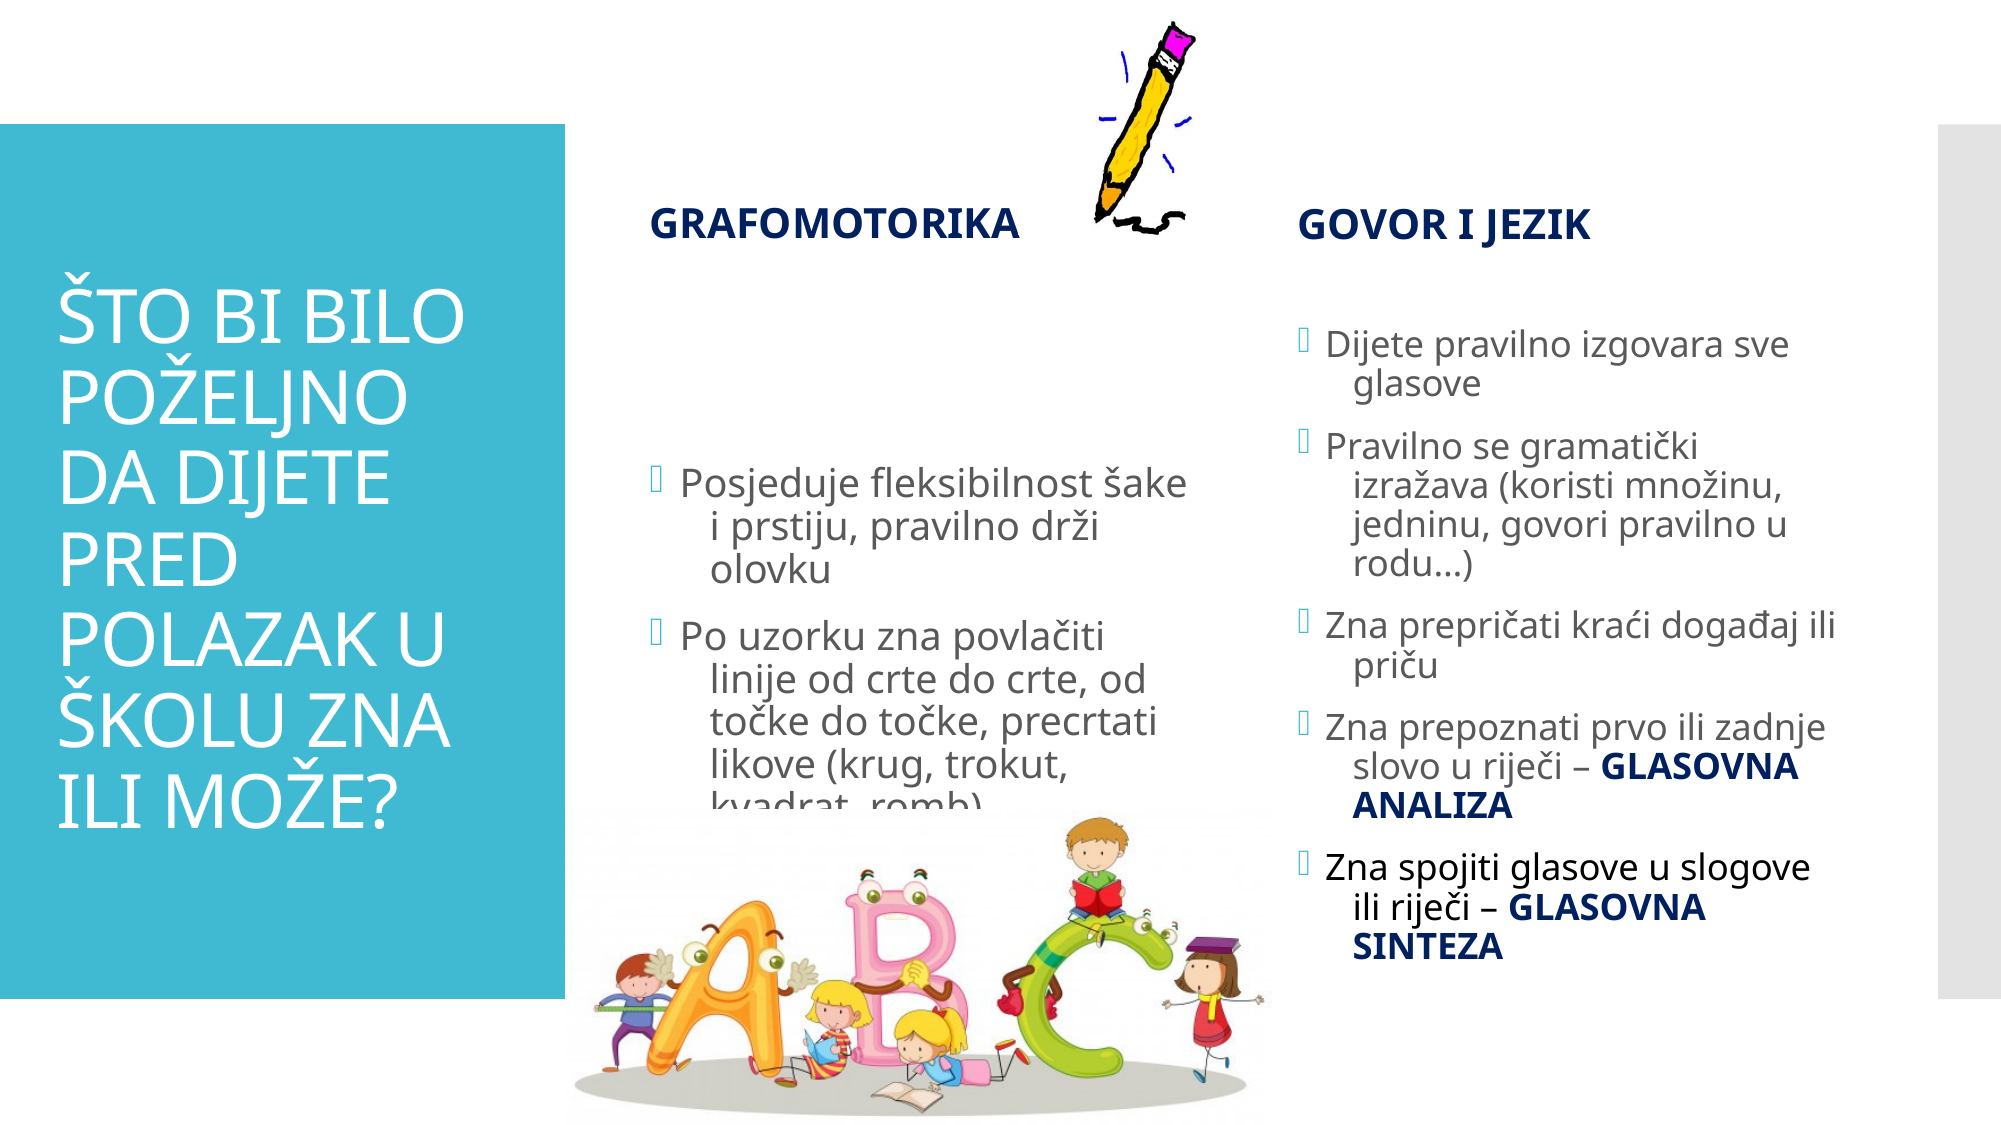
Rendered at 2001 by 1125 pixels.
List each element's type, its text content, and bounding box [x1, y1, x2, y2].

picture [565, 809, 1274, 1125]
title ŠTO BI BILO POŽELJNO DA DIJETE PRED POLAZAK U ŠKOLU ZNA ILI MOŽE? [41, 184, 526, 940]
picture [1018, 8, 1282, 235]
list GRAFOMOTORIKA [634, 167, 1205, 301]
list Posjeduje fleksibilnost šake i prstiju, pravilno drži olovku Po uzorku zna povlačiti linije od crte do crte, od točke do točke, precrtati likove (krug, trokut, kvadrat, romb) [634, 316, 1205, 809]
list GOVOR I JEZIK [1282, 167, 1853, 302]
list Dijete pravilno izgovara sve glasove Pravilno se gramatički izražava (koristi množinu, jedninu, govori pravilno u rodu…) Zna prepričati kraći događaj ili priču Zna prepoznati prvo ili zadnje slovo u riječi – GLASOVNA ANALIZA Zna spojiti glasove u slogove ili riječi – GLASOVNA SINTEZA [1282, 316, 1853, 977]
